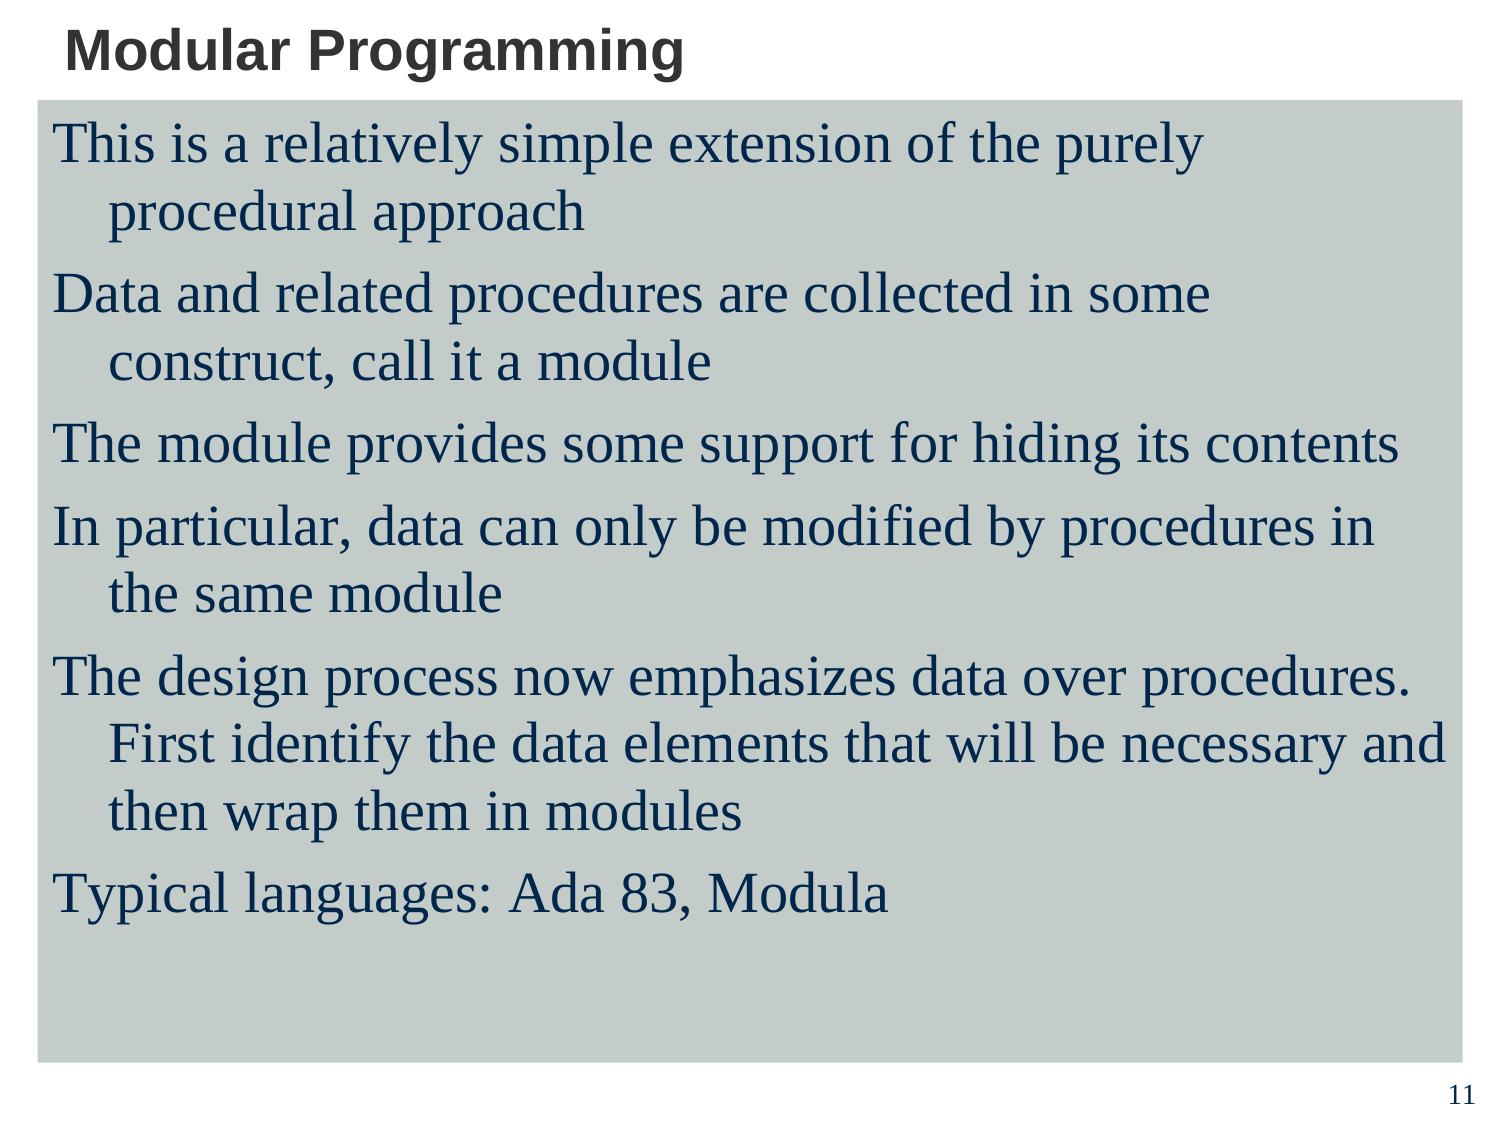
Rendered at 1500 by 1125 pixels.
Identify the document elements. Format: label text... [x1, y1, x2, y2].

picture [0, 0, 1500, 1125]
list This is a relatively simple extension of the purely procedural approach Data and related procedures are collected in some construct, call it a module The module provides some support for hiding its contents In particular, data can only be modified by procedures in the same module The design process now emphasizes data over procedures. First identify the data elements that will be necessary and then wrap them in modules Typical languages: Ada 83, Modula [37, 99, 1463, 1063]
title Modular Programming [50, 0, 1450, 91]
